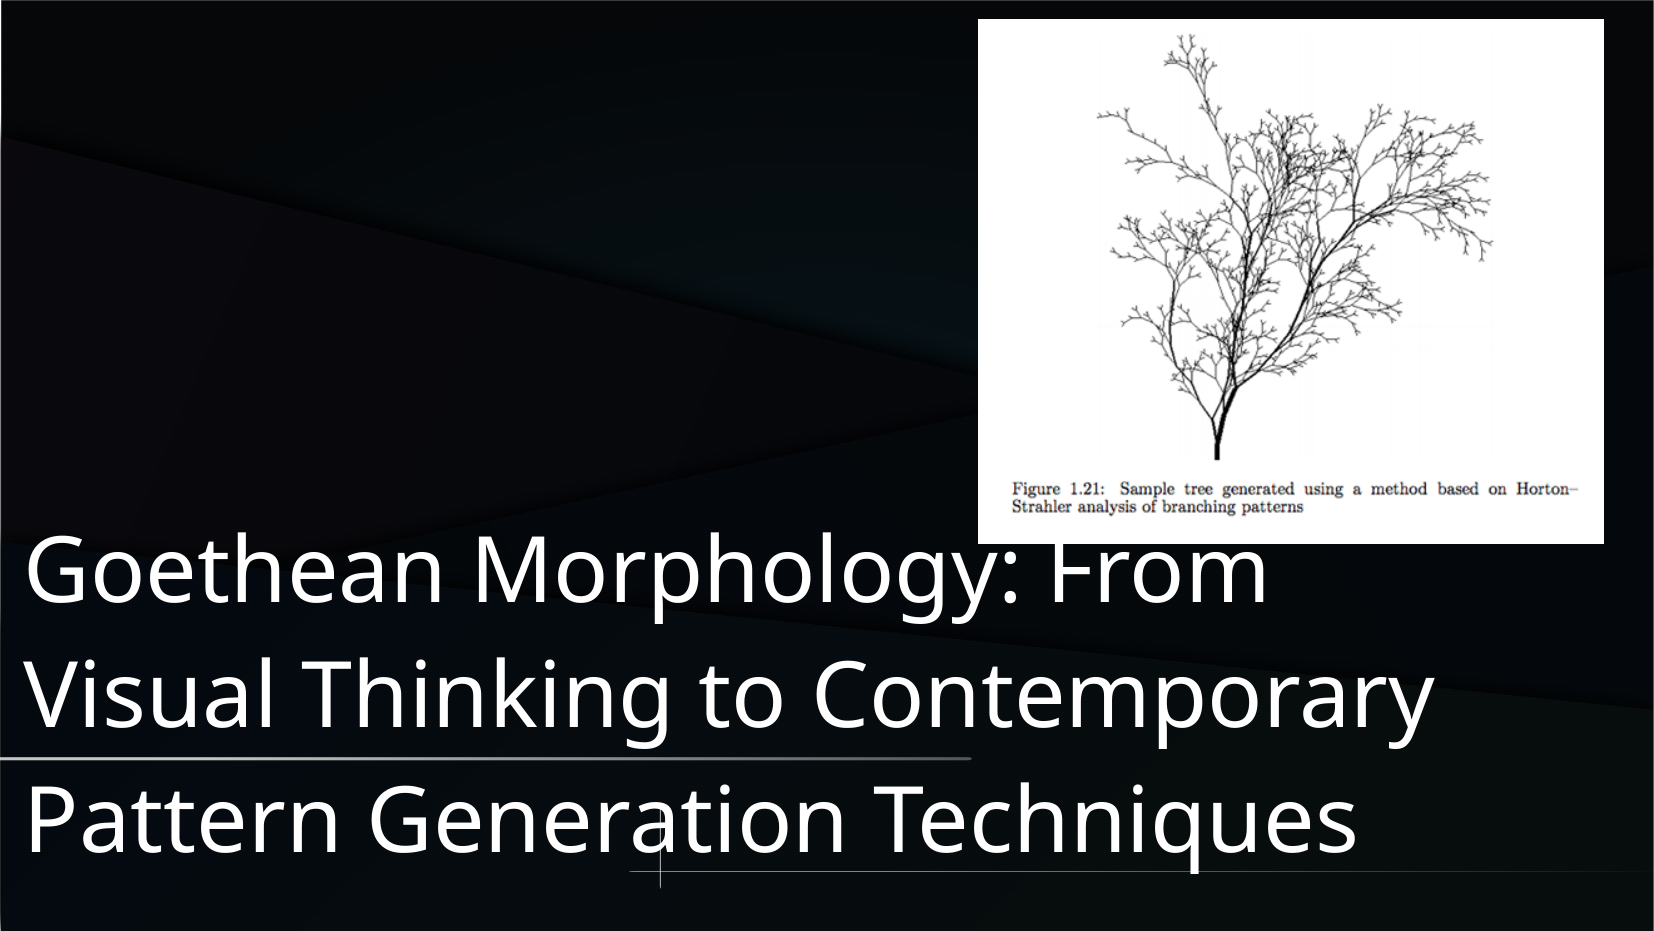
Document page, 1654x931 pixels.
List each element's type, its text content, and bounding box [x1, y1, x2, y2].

picture [0, 0, 1654, 931]
title Goethean Morphology: From Visual Thinking to Contemporary Pattern Generation Techniques [23, 554, 1501, 830]
